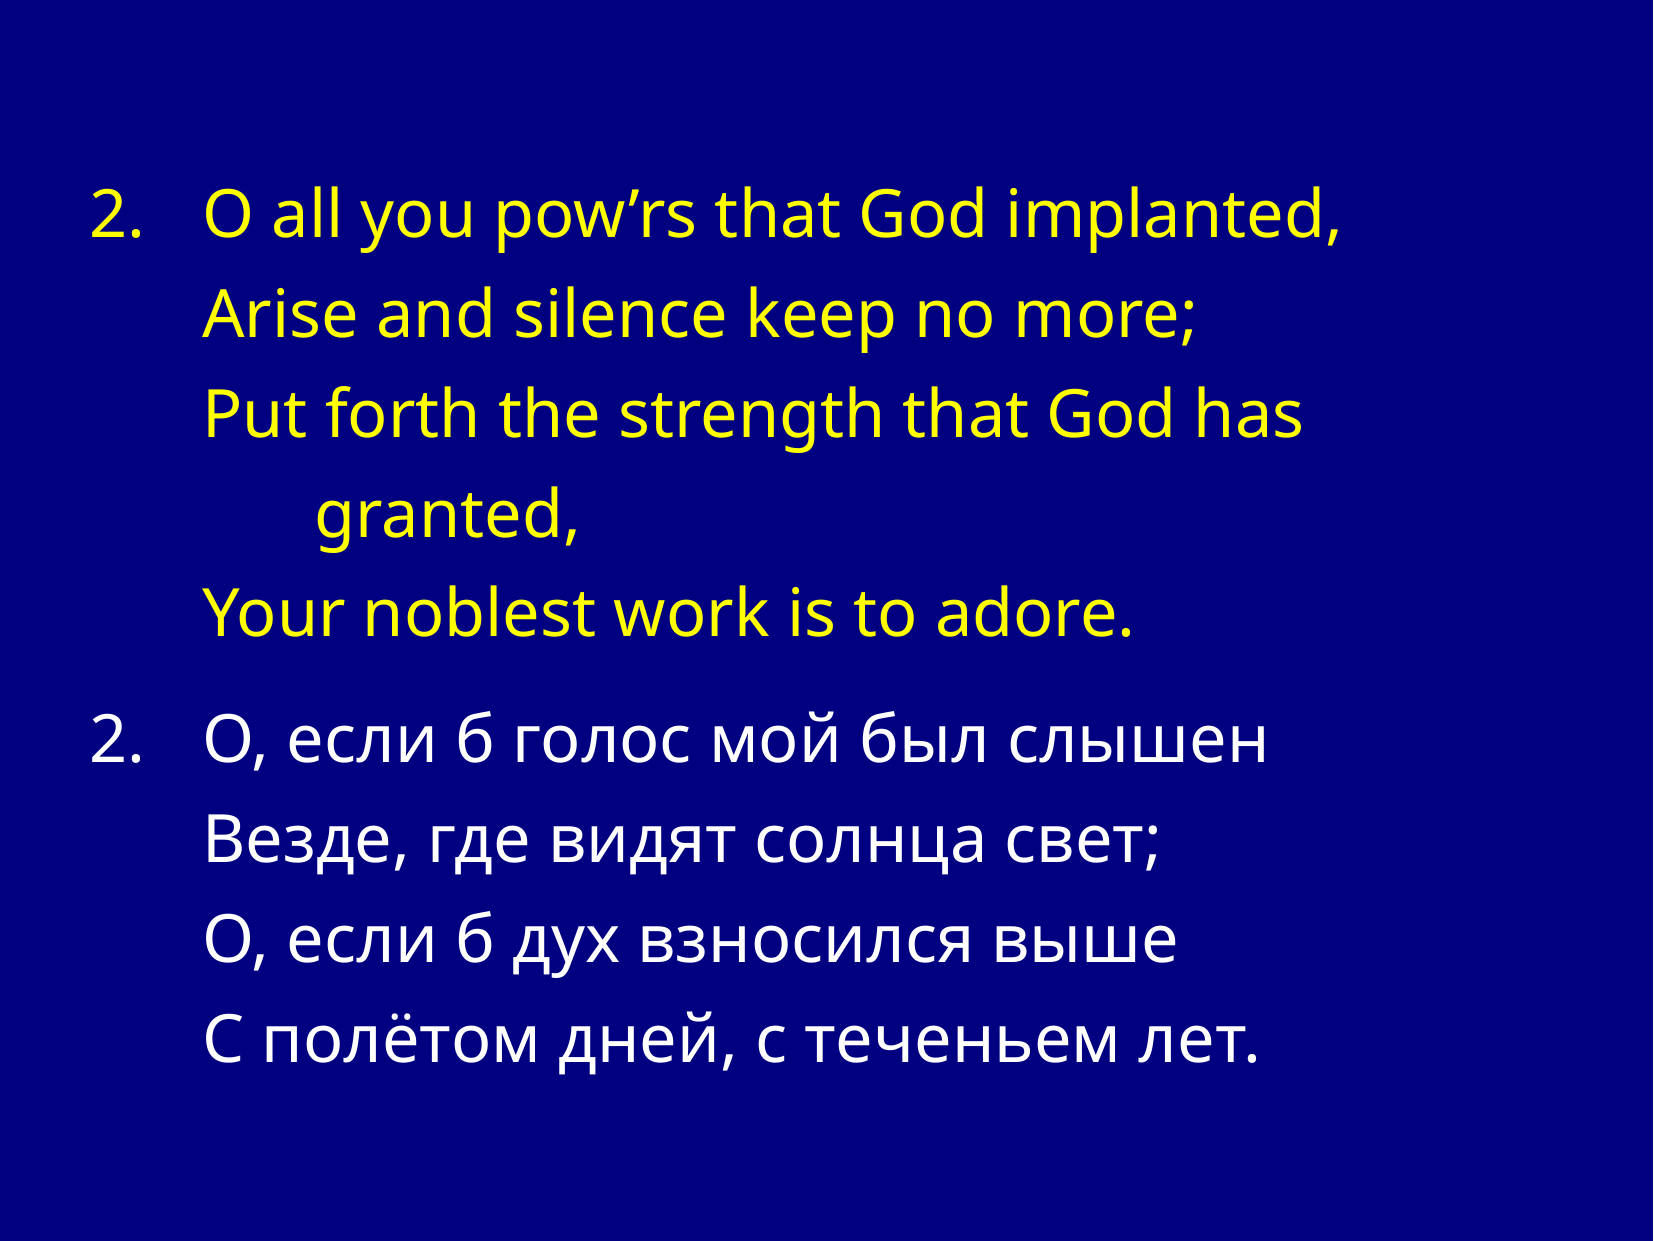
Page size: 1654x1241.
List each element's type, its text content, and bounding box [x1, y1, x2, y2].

text_box 2. O all you pow’rs that God implanted, Arise and silence keep no more; Put forth the strength that God has granted, Your noblest work is to adore. [75, 150, 1576, 638]
text_box 2. О, если б голос мой был слышен Везде, где видят солнца свет; О, если б дух взносился выше С полётом дней, с теченьем лет. [75, 675, 1576, 1163]
